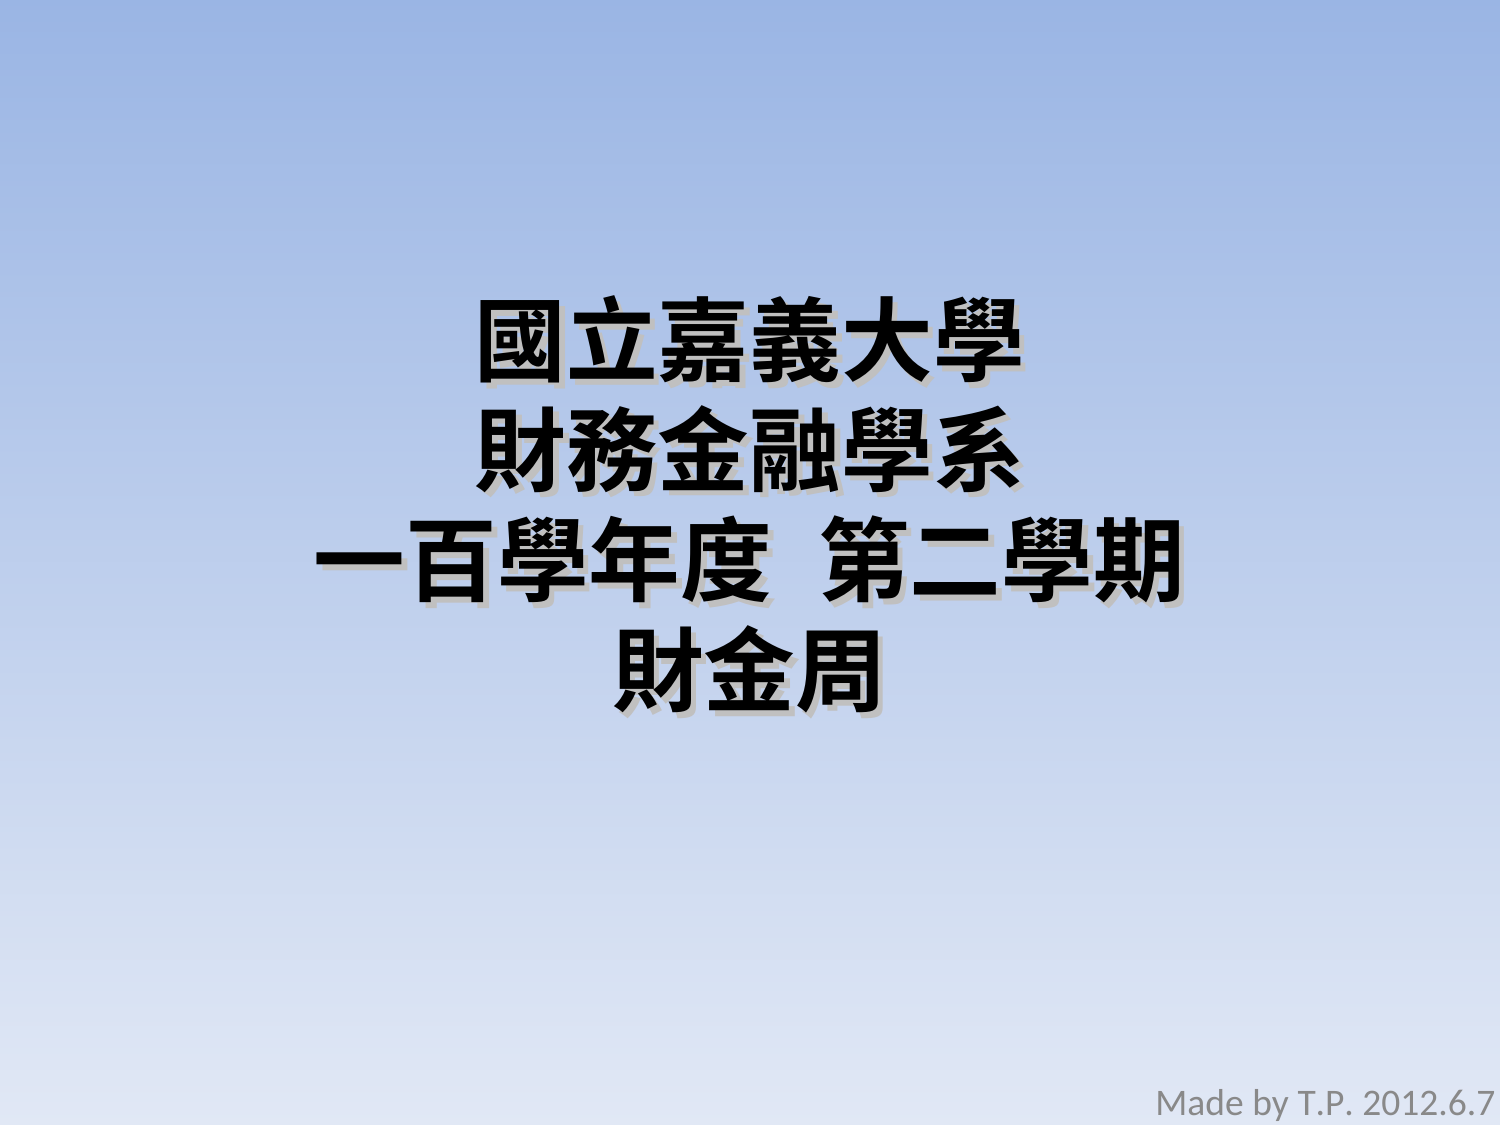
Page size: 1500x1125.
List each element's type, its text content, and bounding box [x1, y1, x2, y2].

subtitle Made by T.P. 2012.6.7 [1056, 1070, 1500, 1125]
title 國立嘉義大學 財務金融學系 一百學年度 第二學期 財金周 [112, 338, 1388, 768]
